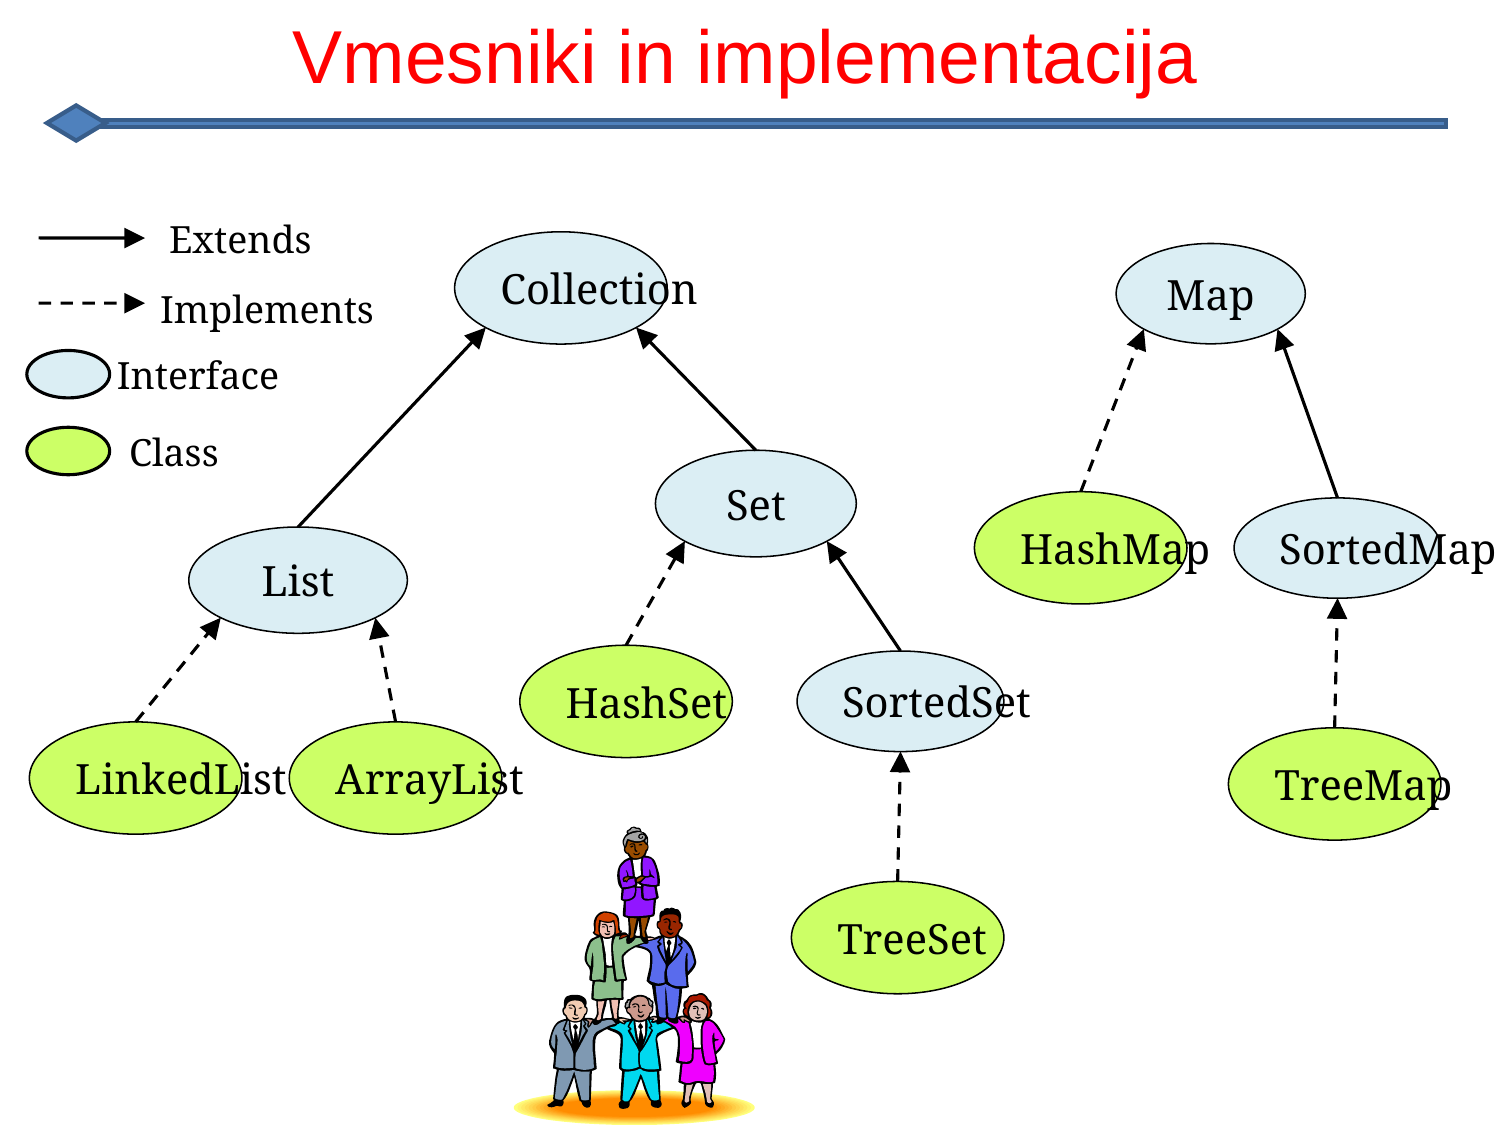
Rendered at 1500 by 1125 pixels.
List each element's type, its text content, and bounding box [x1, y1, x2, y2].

text_box Collection [652, 284, 664, 302]
text_box TreeMap [1228, 727, 1441, 841]
title Vmesniki in implementacija [70, 0, 1421, 108]
text_box HashSet [519, 645, 733, 758]
text_box Class [114, 421, 234, 483]
text_box HashMap [974, 491, 1188, 604]
text_box Implements [145, 278, 390, 340]
text_box [26, 427, 110, 475]
text_box SortedSet [797, 651, 1003, 752]
text_box Map [1116, 243, 1306, 344]
text_box Interface [102, 344, 295, 405]
text_box SortedMap [1234, 497, 1438, 599]
text_box Collection [454, 231, 668, 345]
text_box List [188, 527, 408, 634]
text_box Set [655, 450, 857, 557]
text_box ArrayList [289, 721, 501, 835]
text_box Extends [154, 207, 327, 269]
text_box TreeSet [791, 881, 1004, 994]
text_box [26, 350, 102, 398]
chart [513, 826, 755, 1125]
text_box LinkedList [29, 721, 242, 835]
